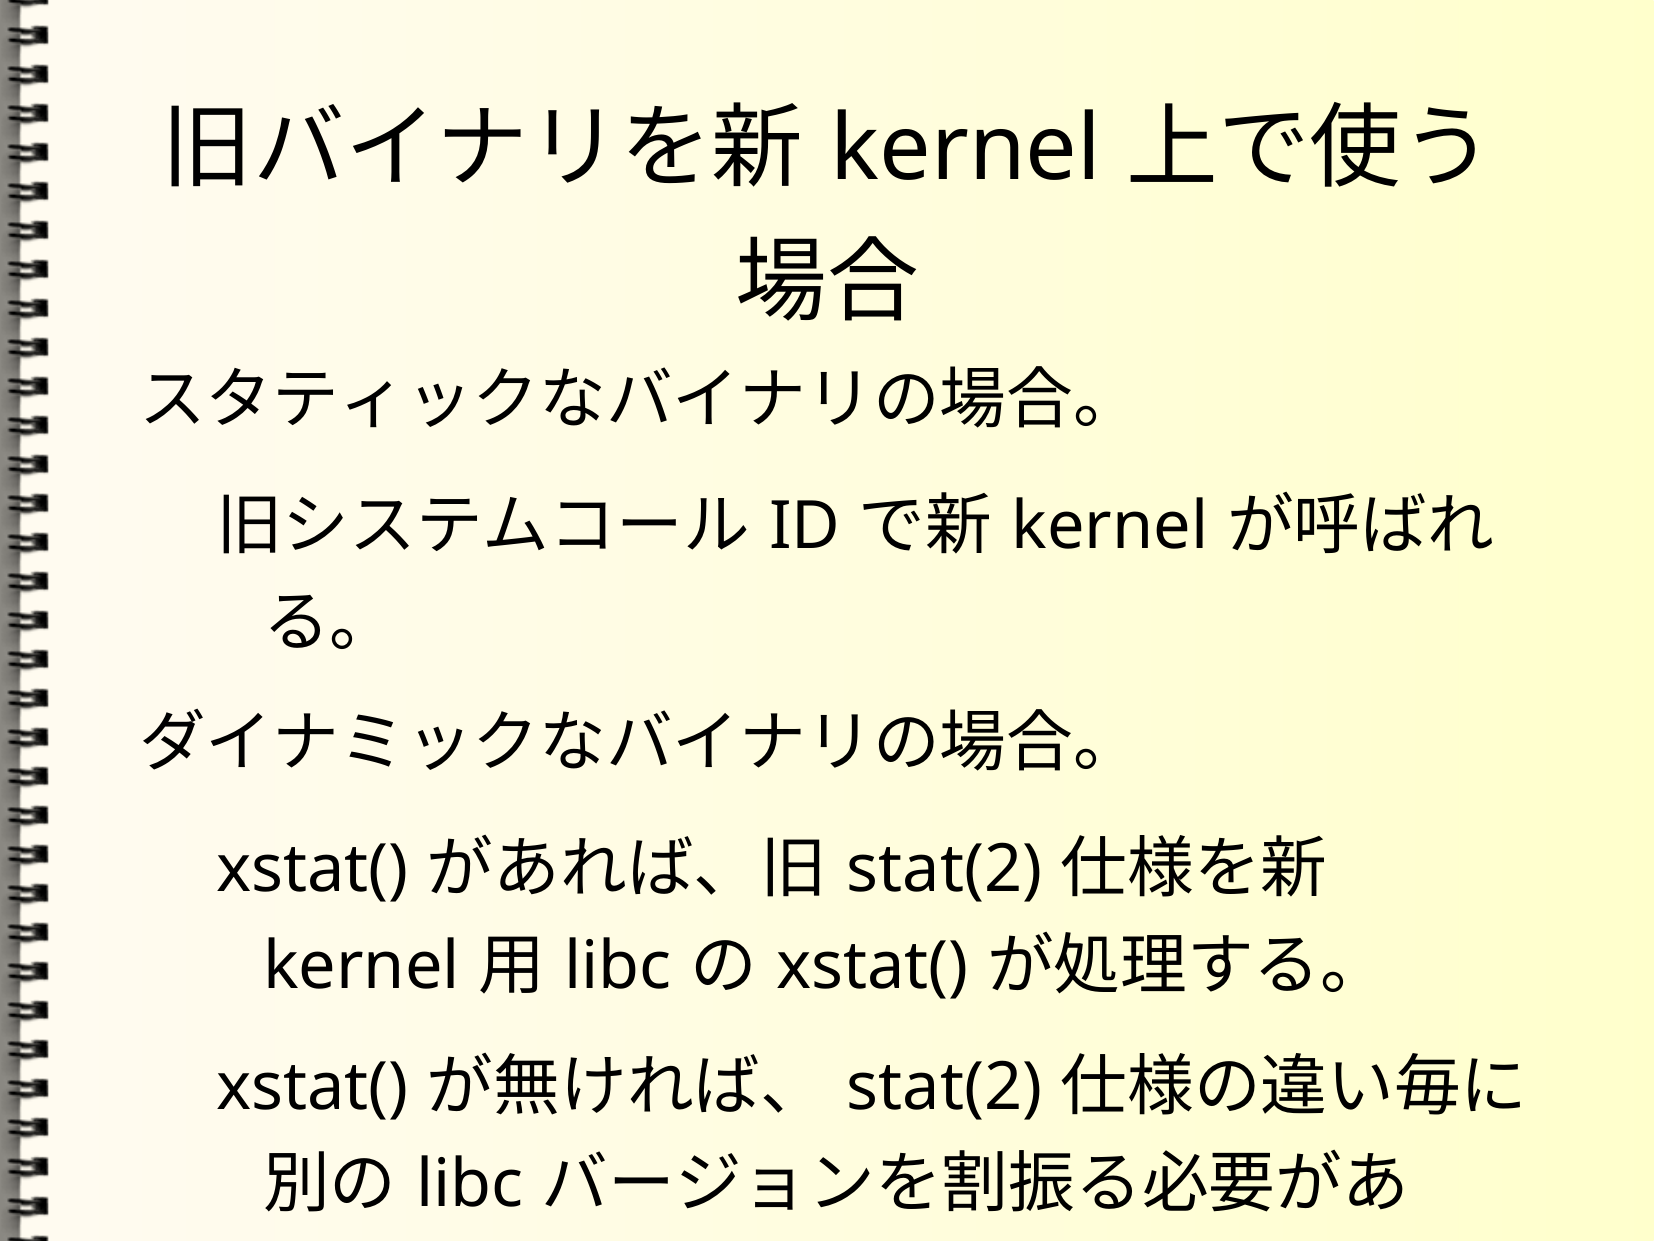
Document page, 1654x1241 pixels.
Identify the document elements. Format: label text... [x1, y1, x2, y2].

title 旧バイナリを新kernel上で使う場合 [121, 102, 1534, 311]
picture [0, 0, 1654, 1241]
list スタティックなバイナリの場合。 旧システムコールIDで新kernelが呼ばれる。 ダイナミックなバイナリの場合。 xstat()があれば、旧stat(2)仕様を新kernel用libcのxstat()が処理する。 xstat()が無ければ、stat(2)仕様の違い毎に別のlibcバージョンを割振る必要がある。 →対応libcが無ければランタイムリンカが弾く。 [121, 344, 1534, 1127]
